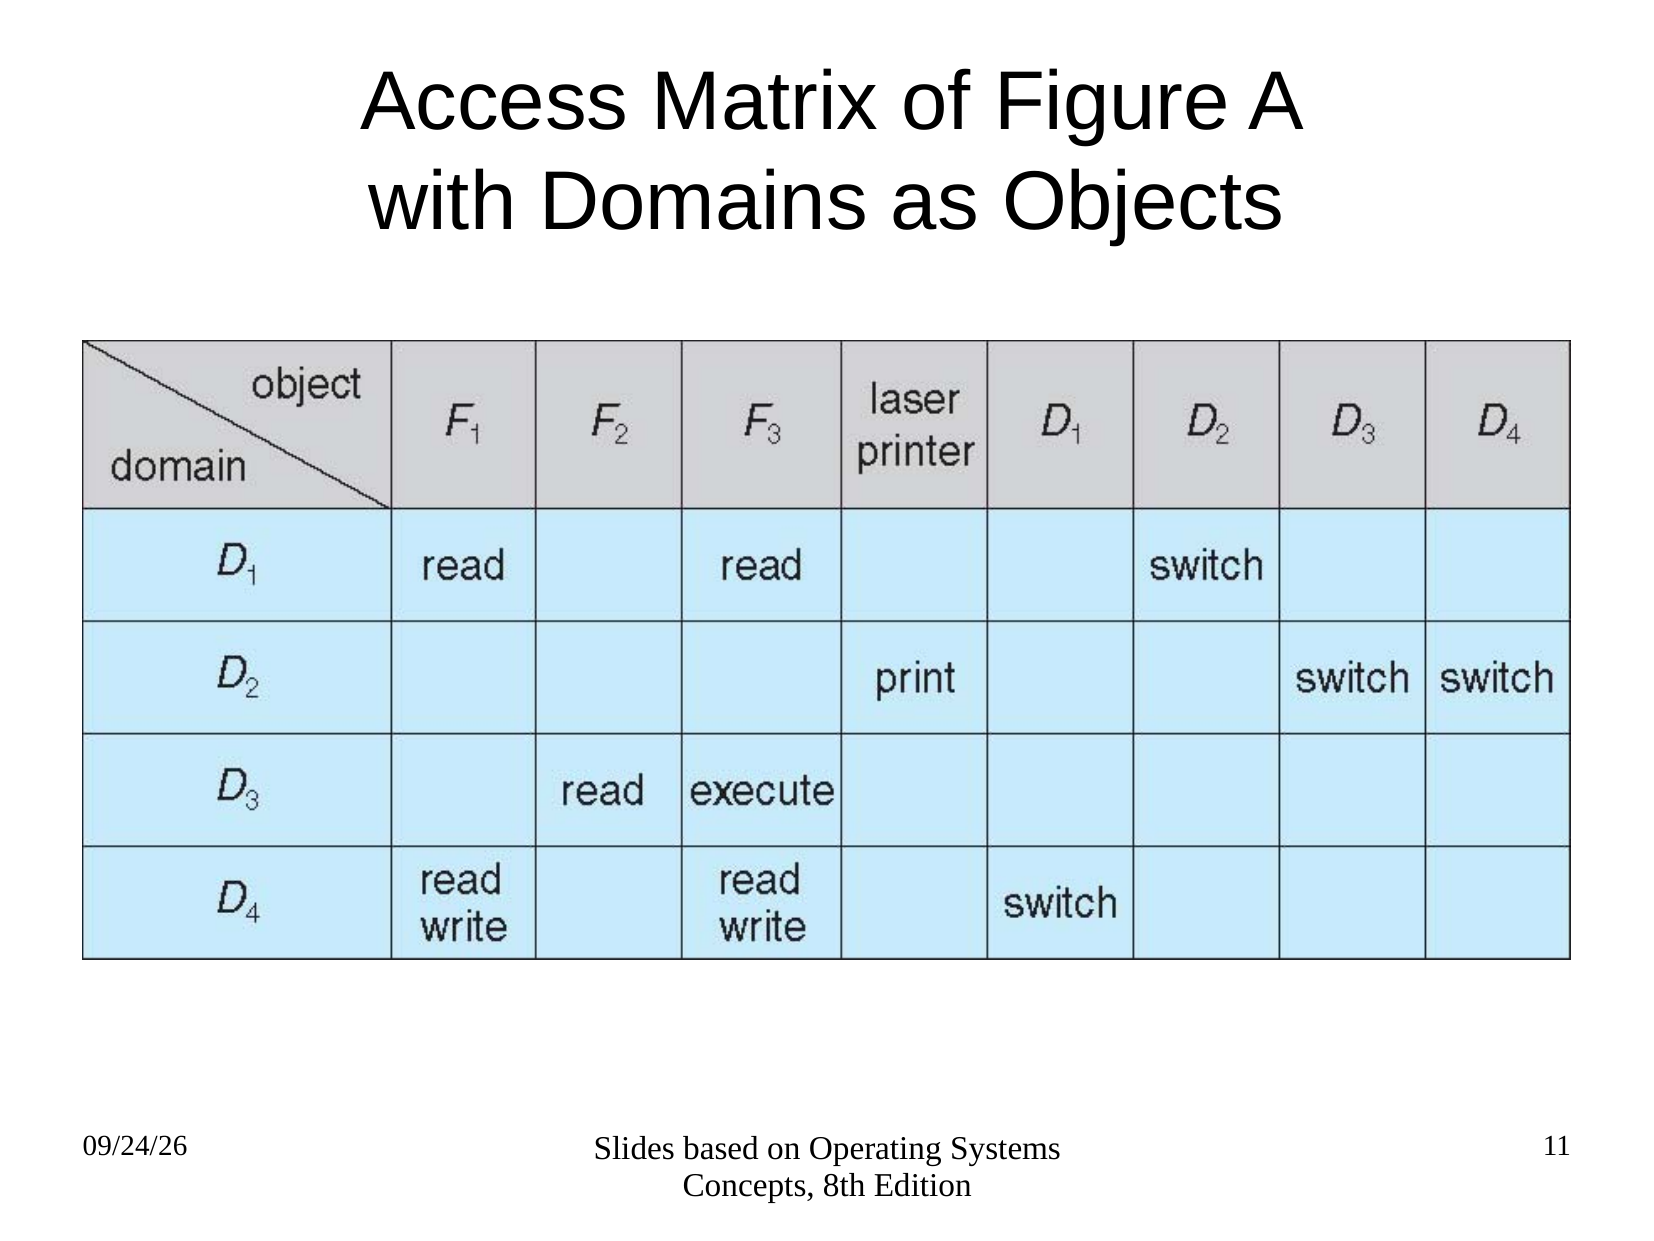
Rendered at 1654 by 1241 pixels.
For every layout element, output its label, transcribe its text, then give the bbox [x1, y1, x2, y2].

picture [82, 340, 1571, 960]
title Access Matrix of Figure A with Domains as Objects [82, 35, 1571, 257]
